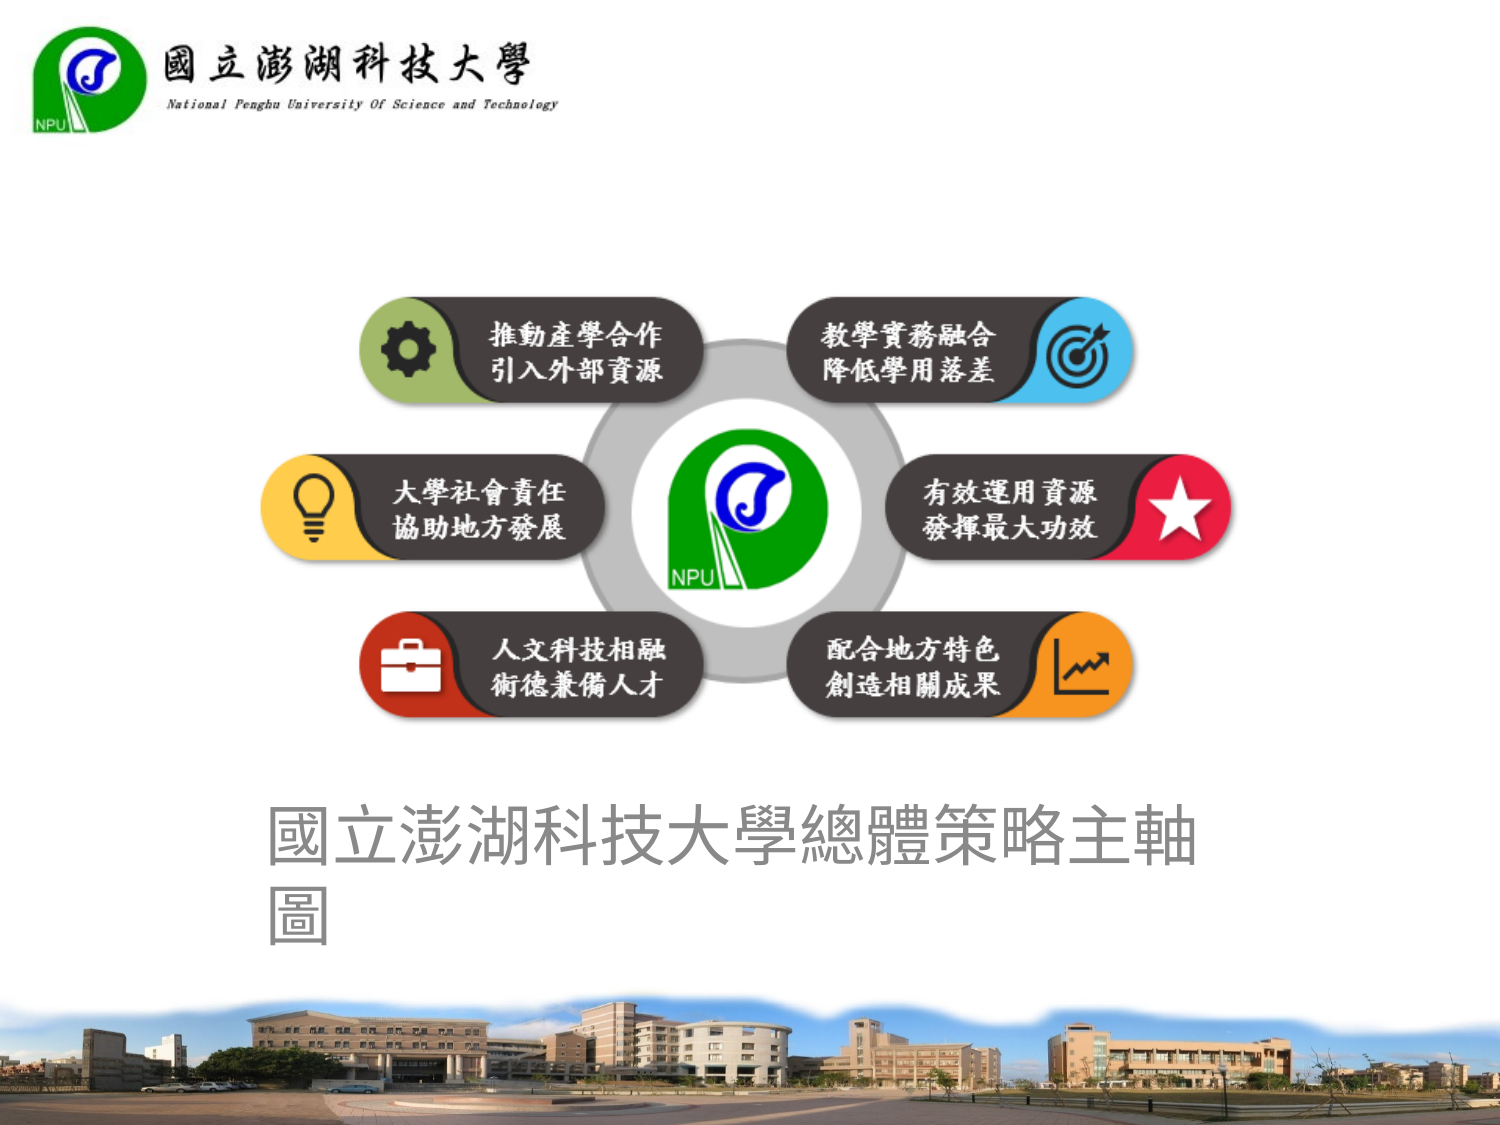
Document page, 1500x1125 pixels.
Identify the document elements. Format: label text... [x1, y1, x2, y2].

text_box 國立澎湖科技大學總體策略主軸圖 [250, 786, 1282, 962]
picture [0, 0, 1500, 1125]
